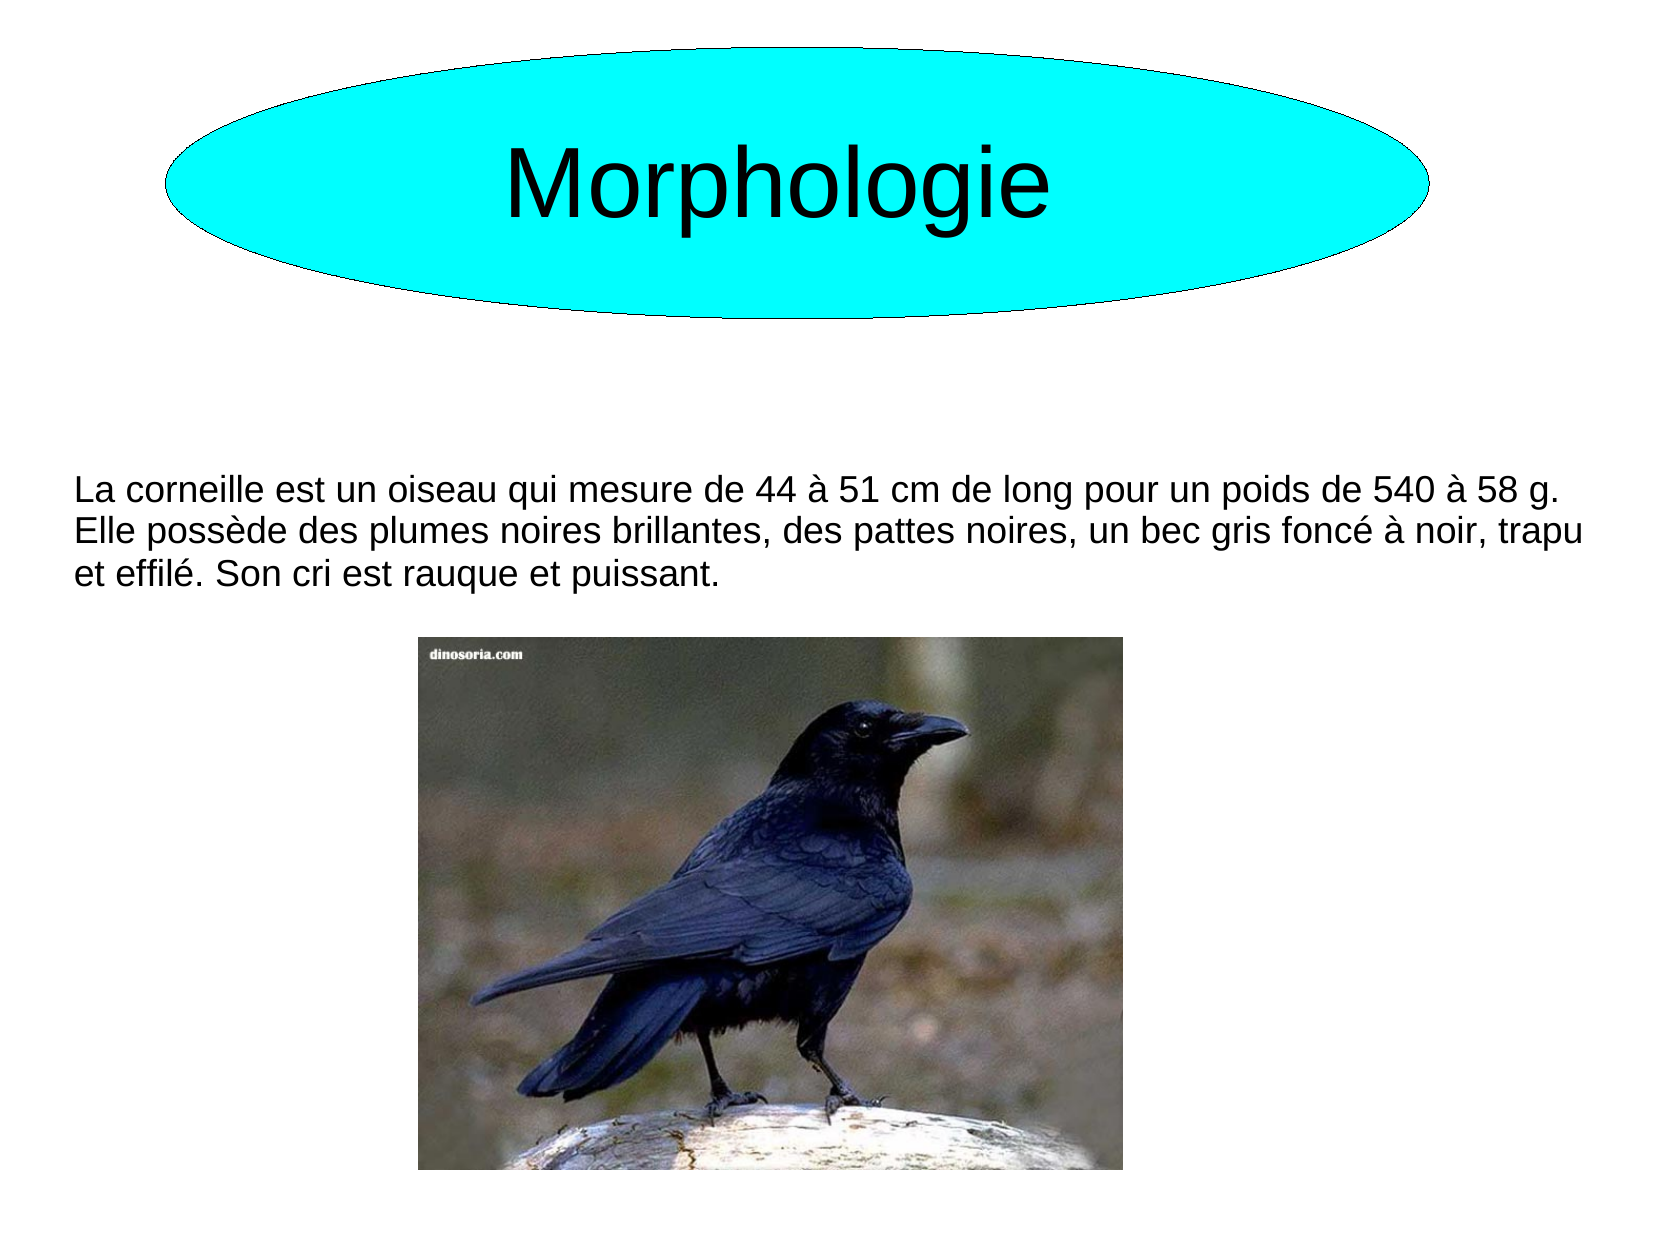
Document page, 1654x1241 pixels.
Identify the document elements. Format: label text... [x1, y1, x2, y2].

text_box Morphologie [165, 47, 1430, 319]
text_box La corneille est un oiseau qui mesure de 44 à 51 cm de long pour un poids de 540 à 58 g. Elle possède des plumes noires brillantes, des pattes noires, un bec gris foncé à noir, trapu et effilé. Son cri est rauque et puissant. [59, 460, 1607, 606]
picture [418, 637, 1123, 1170]
